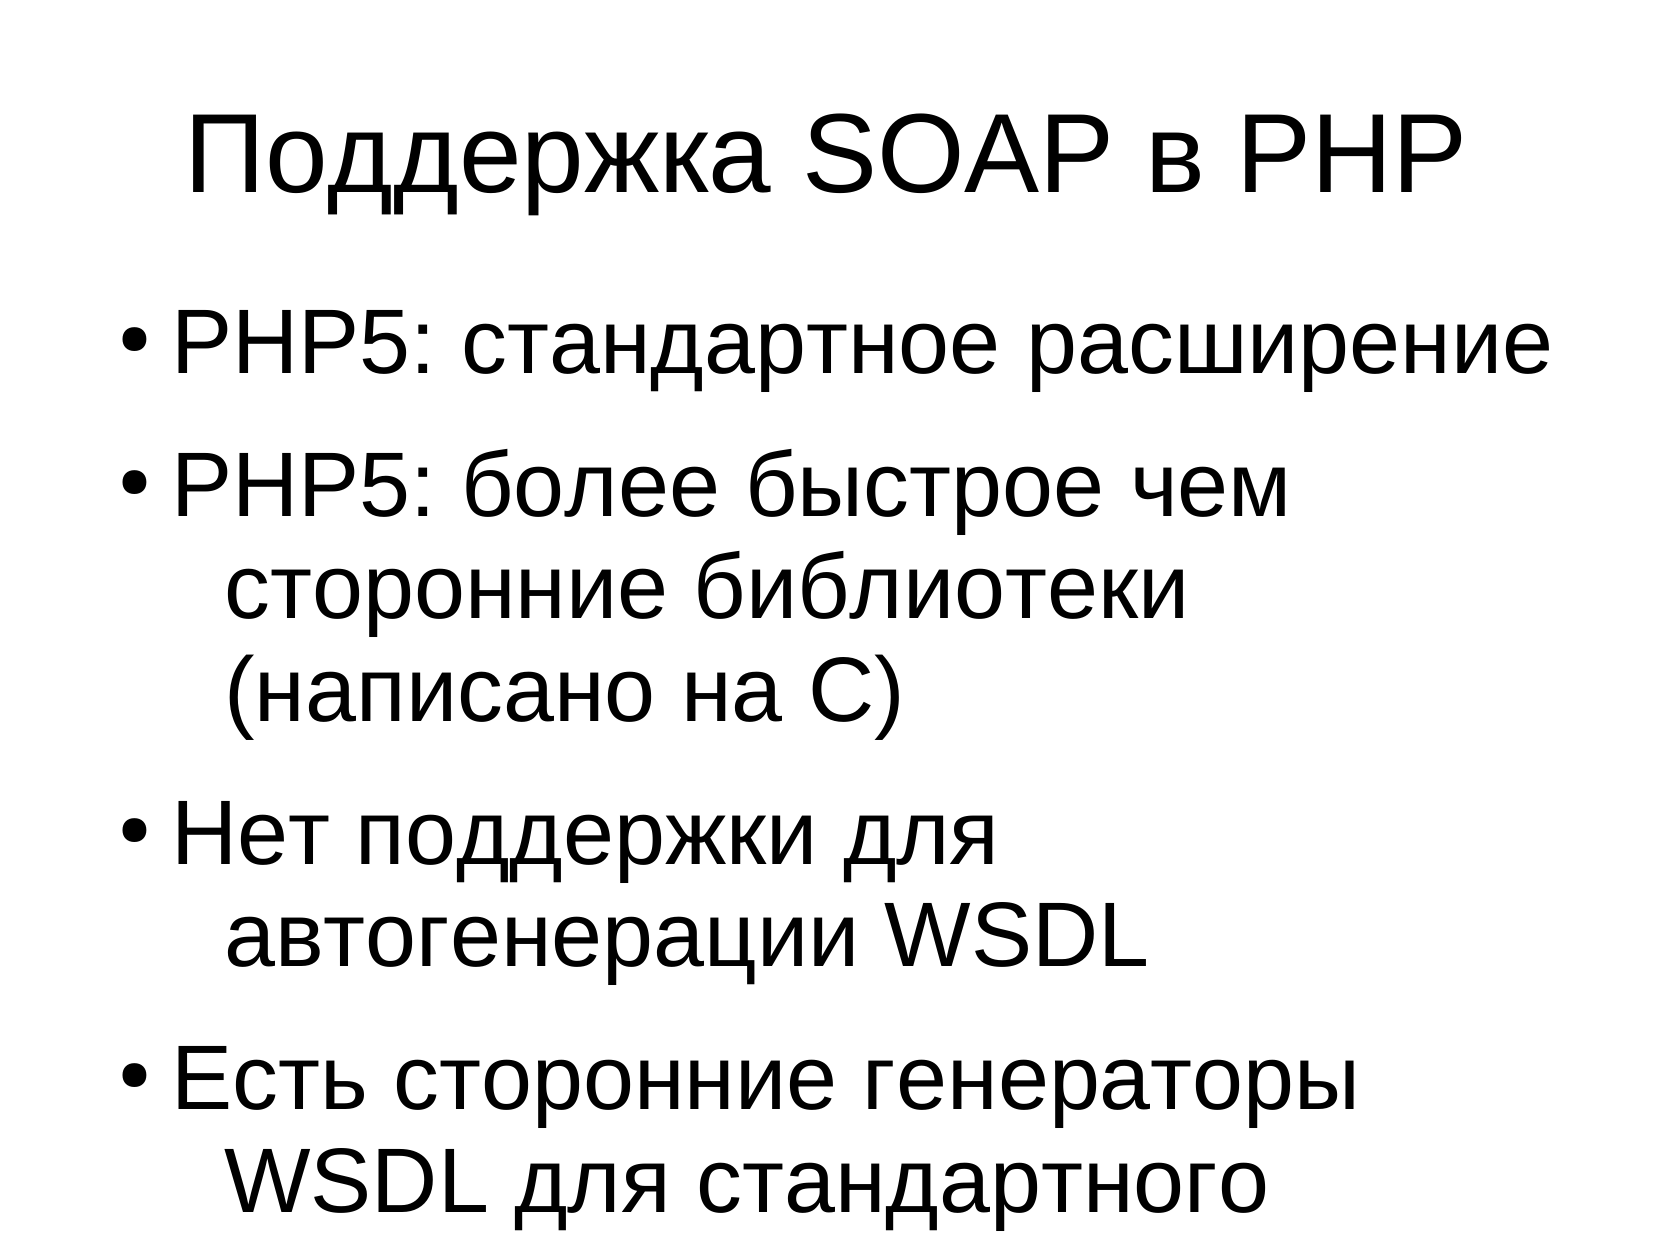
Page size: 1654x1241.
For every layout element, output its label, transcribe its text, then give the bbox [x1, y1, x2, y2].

title Поддержка SOAP в PHP [82, 49, 1571, 257]
list PHP5: cтандартное расширение PHP5: более быстрое чем сторонние библиотеки (написано на С) Нет поддержки для автогенерации WSDL Есть сторонние генераторы WSDL для стандартного расширения [82, 290, 1571, 1241]
